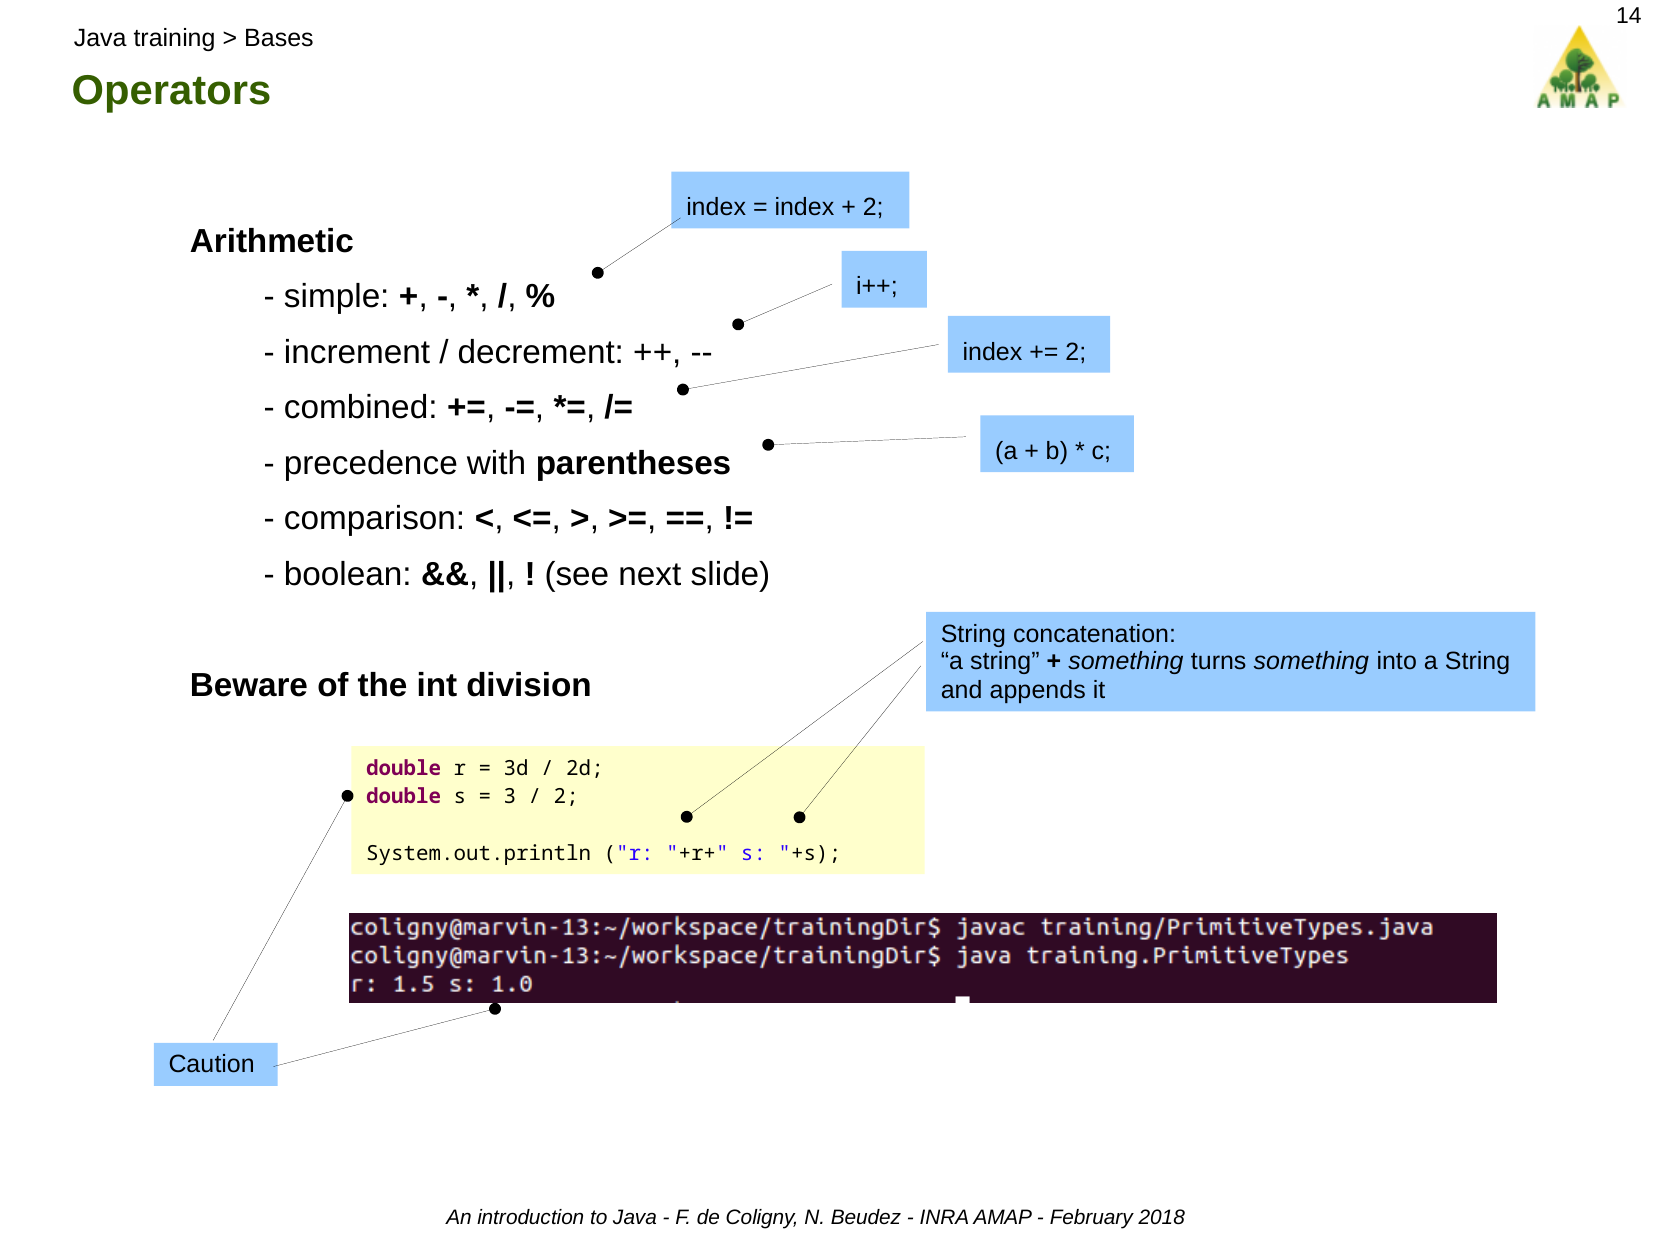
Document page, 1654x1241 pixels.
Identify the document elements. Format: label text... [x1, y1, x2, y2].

text_box double r = 3d / 2d; double s = 3 / 2; System.out.println ("r: "+r+" s: "+s); [351, 746, 925, 860]
text_box Java training > Bases [59, 16, 1004, 60]
text_box i++; [841, 250, 927, 294]
text_box index = index + 2; [671, 171, 910, 215]
text_box (a + b) * c; [980, 415, 1134, 460]
text_box Arithmetic - simple: +, -, *, /, % - increment / decrement: ++, -- - combined: +=, -=, *=, /= - precedence with parentheses - comparison: <, <=, >, >=, ==, != - boolean: &&, ||, ! (see next slide) Beware of the int division [175, 196, 1628, 699]
text_box String concatenation: “a string” + something turns something into a String and appends it [926, 611, 1536, 712]
text_box Caution [153, 1042, 278, 1086]
picture [1533, 25, 1627, 108]
text_box index += 2; [947, 315, 1111, 359]
picture [349, 913, 1497, 1003]
text_box Operators [56, 59, 1120, 121]
